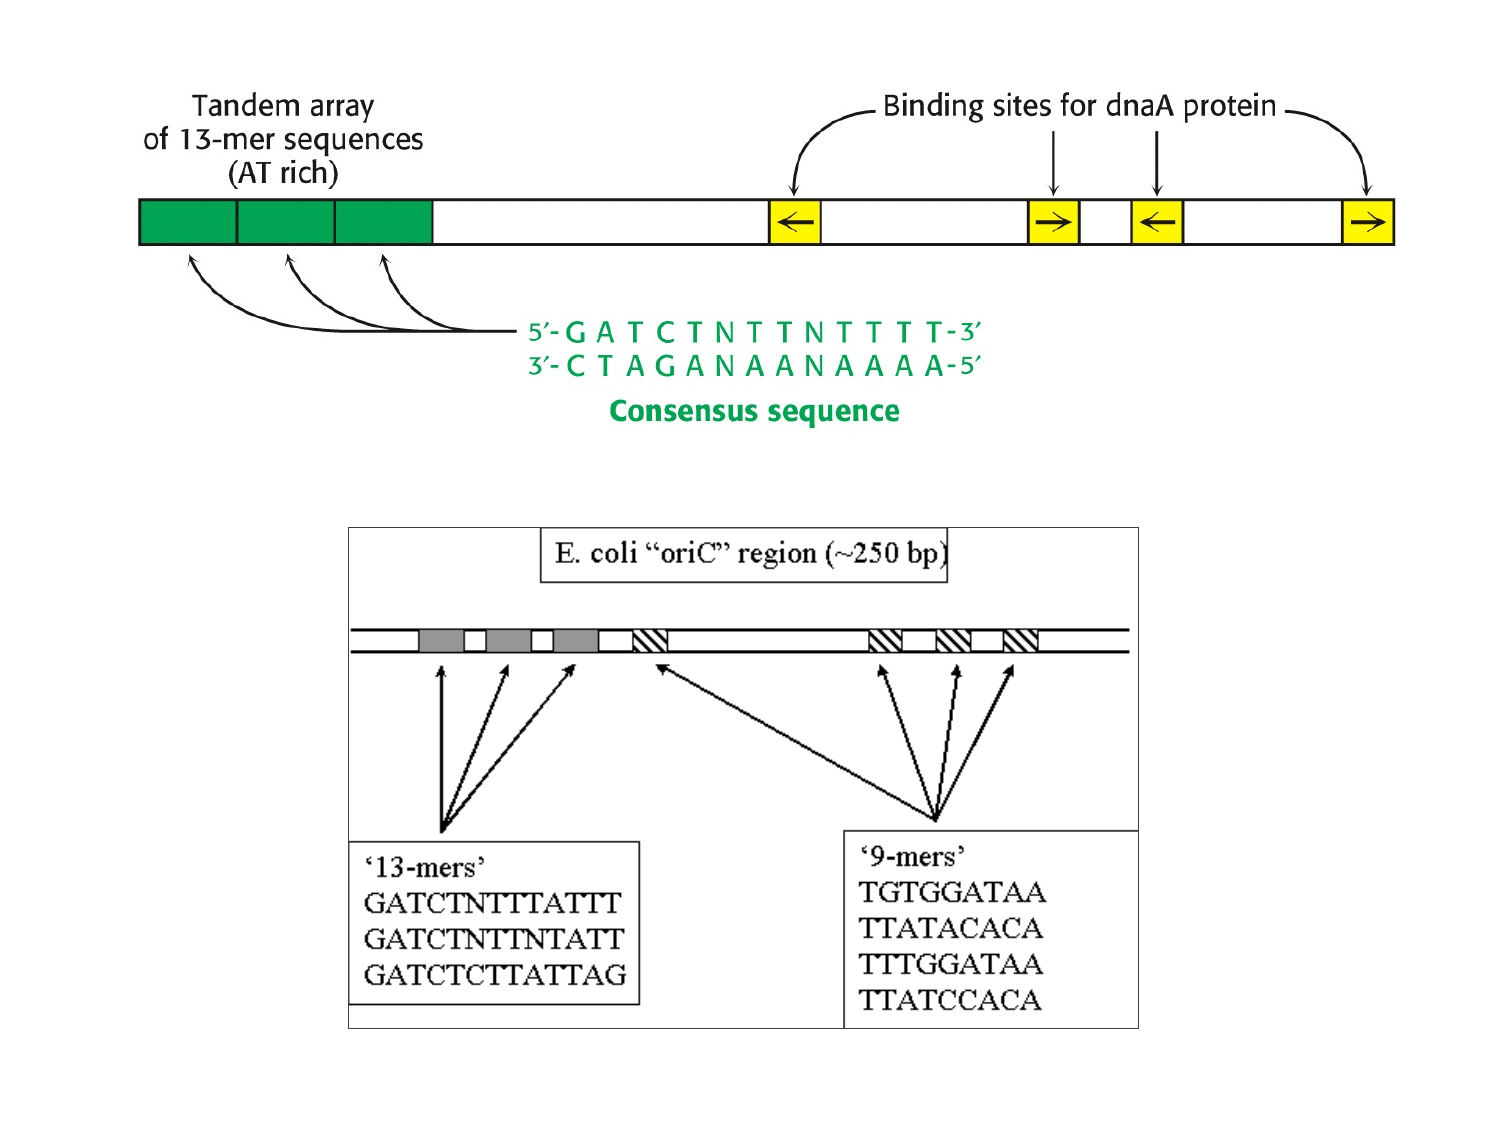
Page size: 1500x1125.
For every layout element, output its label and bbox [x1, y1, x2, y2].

picture [123, 66, 1407, 448]
picture [348, 527, 1139, 1029]
